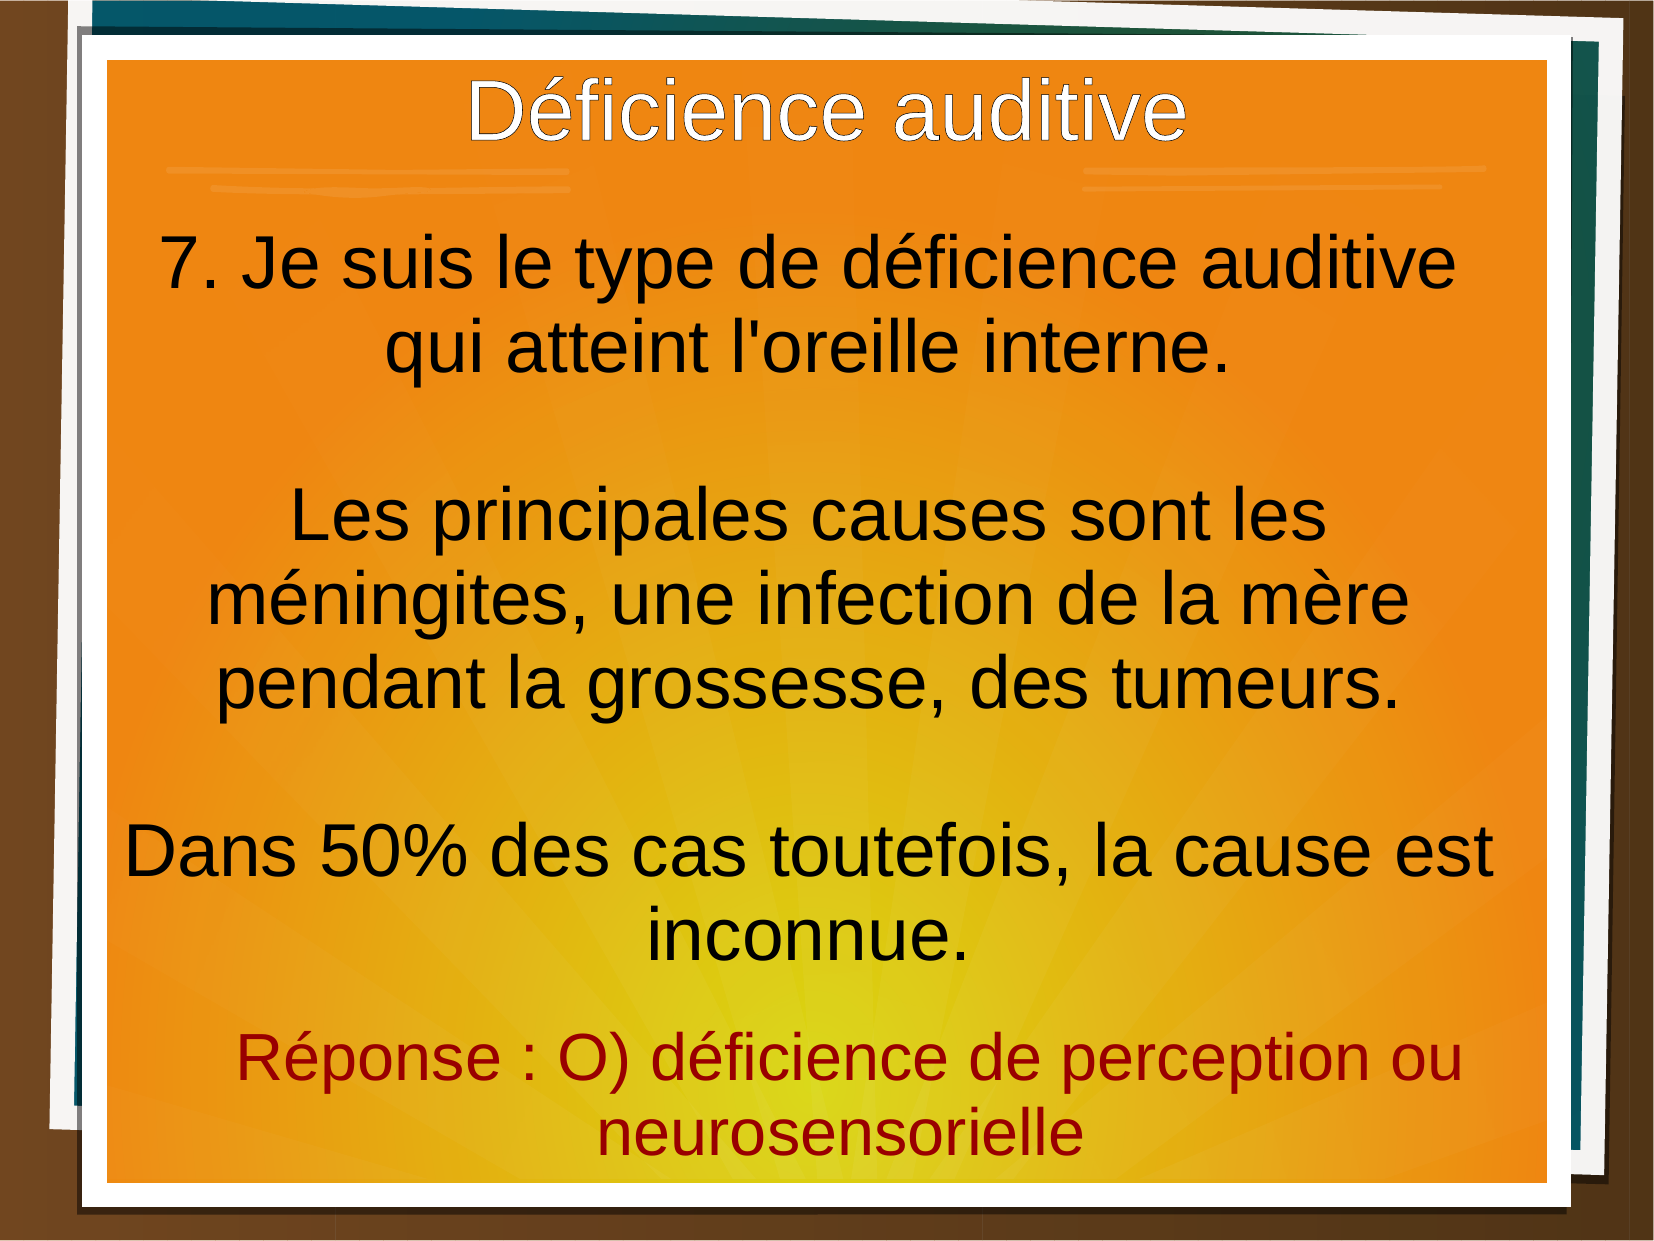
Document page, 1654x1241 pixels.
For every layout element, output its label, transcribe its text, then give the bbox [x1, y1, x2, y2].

title 7. Je suis le type de déficience auditive qui atteint l'oreille interne. Les principales causes sont les méningites, une infection de la mère pendant la grossesse, des tumeurs. Dans 50% des cas toutefois, la cause est inconnue. [106, 220, 1512, 977]
text_box Réponse : O) déficience de perception ou neurosensorielle [129, 1019, 1571, 1170]
title Déficience auditive [82, 7, 1571, 213]
